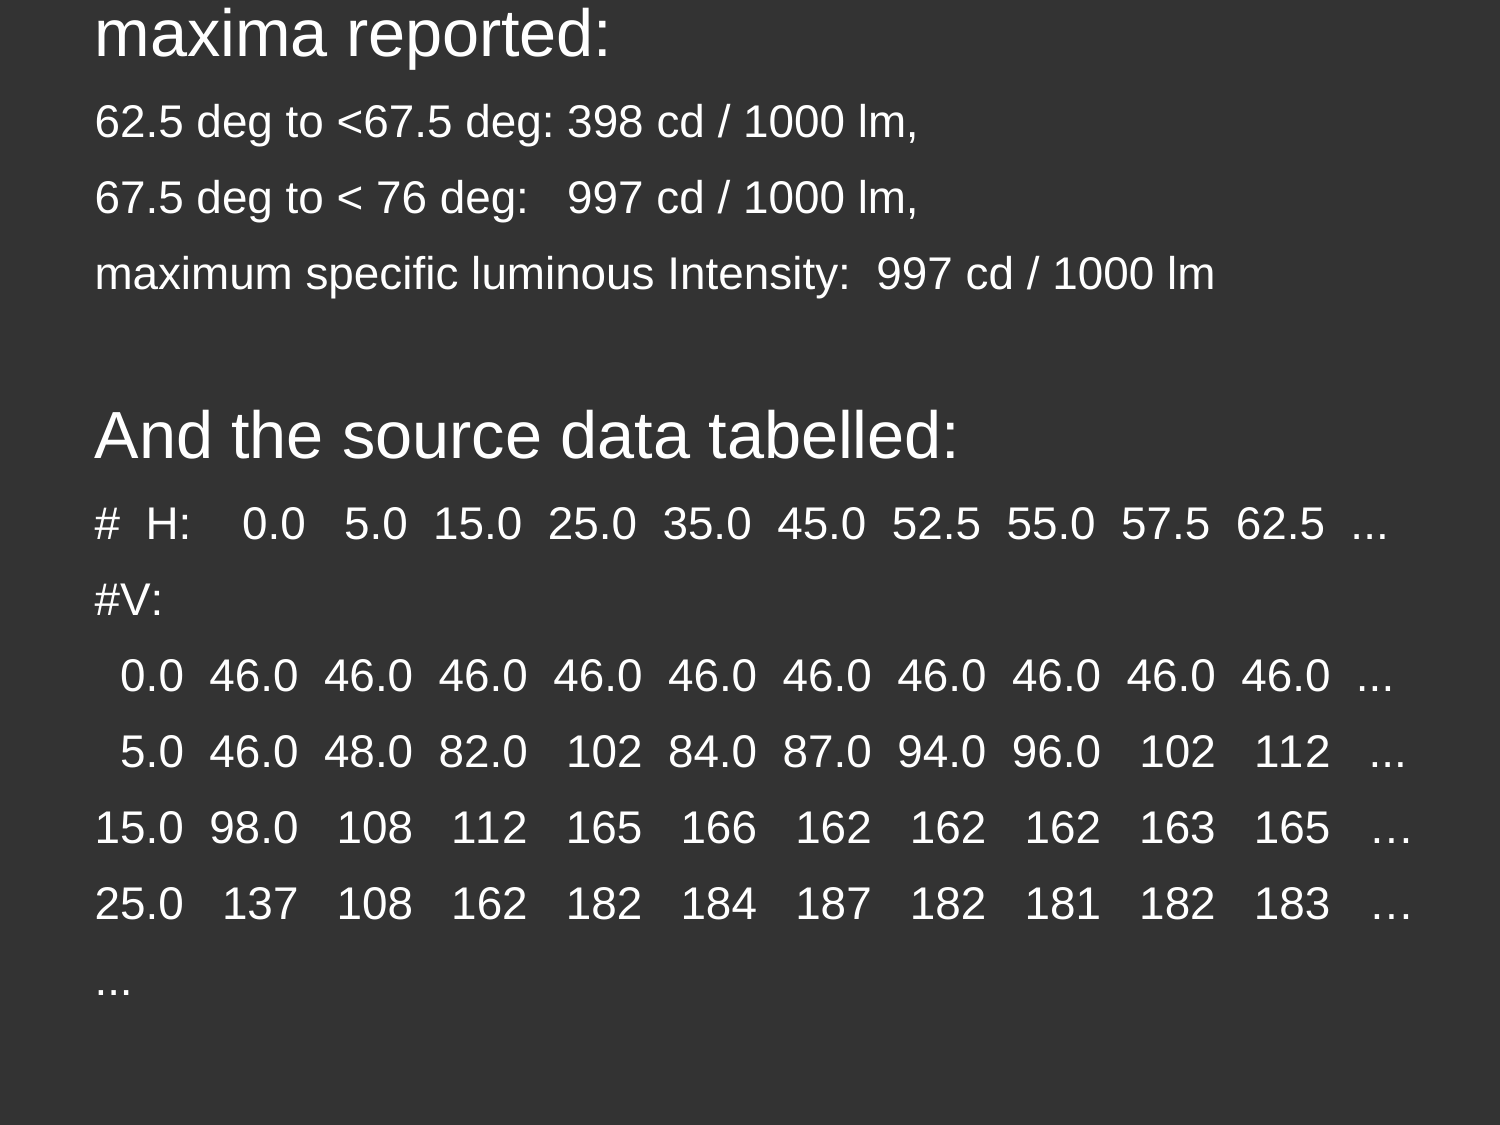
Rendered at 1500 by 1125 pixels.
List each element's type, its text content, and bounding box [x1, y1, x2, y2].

list maxima reported: 62.5 deg to <67.5 deg: 398 cd / 1000 lm, 67.5 deg to < 76 deg: 997 cd / 1000 lm, maximum specific luminous Intensity: 997 cd / 1000 lm And the source data tabelled: # H: 0.0 5.0 15.0 25.0 35.0 45.0 52.5 55.0 57.5 62.5 ... #V: 0.0 46.0 46.0 46.0 46.0 46.0 46.0 46.0 46.0 46.0 46.0 ... 5.0 46.0 48.0 82.0 102 84.0 87.0 94.0 96.0 102 112 ... 15.0 98.0 108 112 165 166 162 162 162 163 165 … 25.0 137 108 162 182 184 187 182 181 182 183 … ... [38, 1, 1443, 1041]
